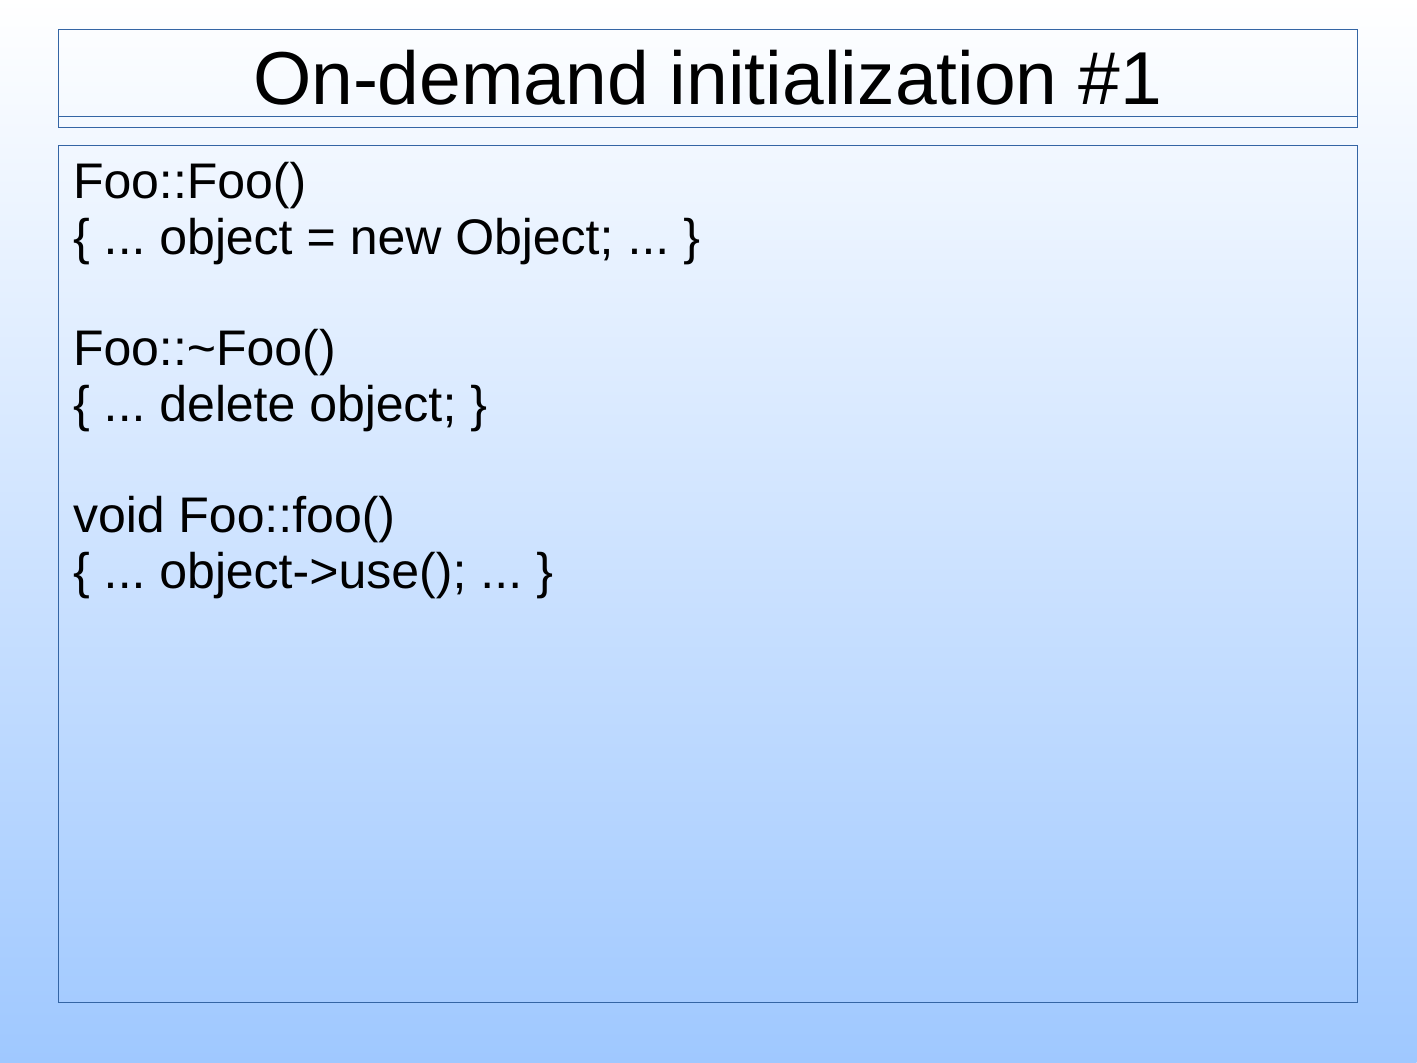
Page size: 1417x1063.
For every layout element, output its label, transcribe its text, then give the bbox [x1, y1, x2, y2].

text_box On-demand initialization #1 [58, 117, 1358, 121]
text_box On-demand initialization #1 [58, 29, 1358, 116]
text_box Foo::Foo() { ... object = new Object; ... } Foo::~Foo() { ... delete object; } void Foo::foo() { ... object->use(); ... } [58, 145, 1358, 1003]
